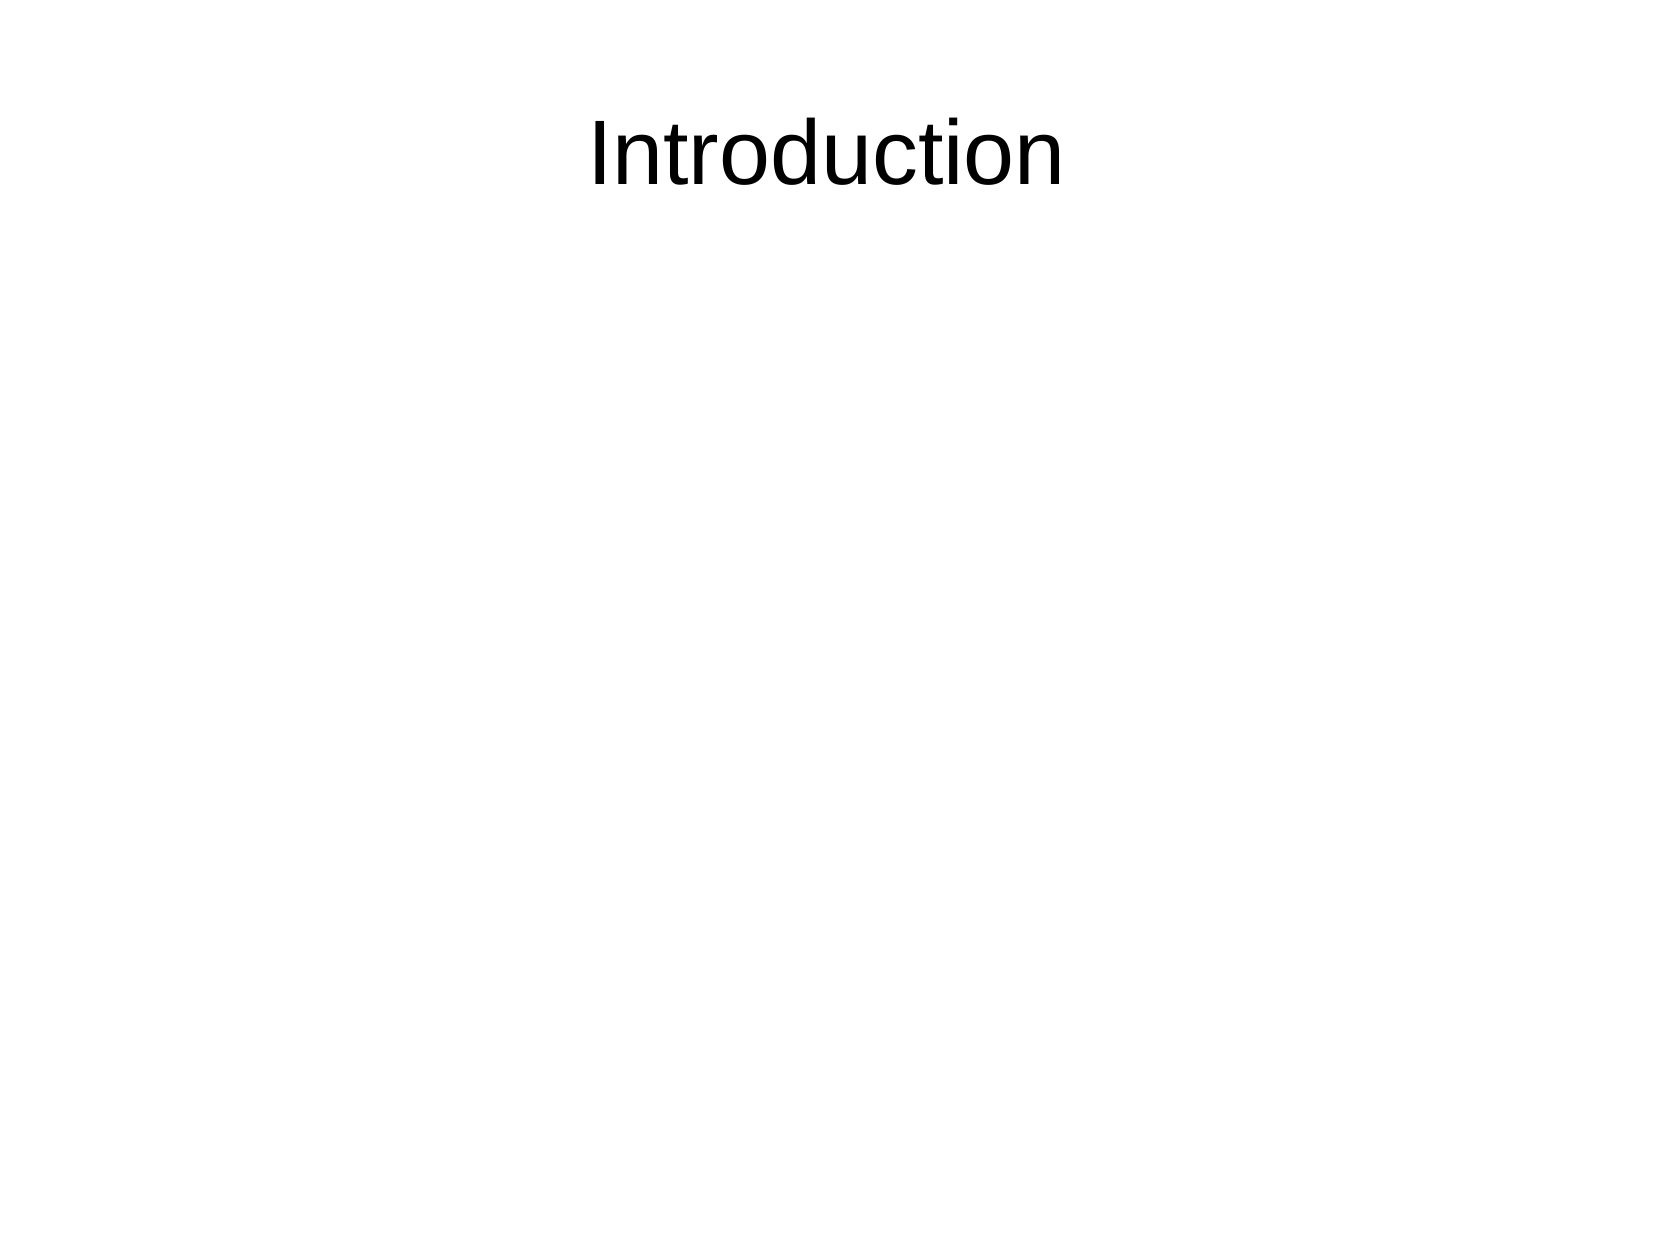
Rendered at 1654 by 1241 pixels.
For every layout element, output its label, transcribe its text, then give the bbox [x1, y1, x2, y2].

title Introduction [82, 49, 1571, 257]
